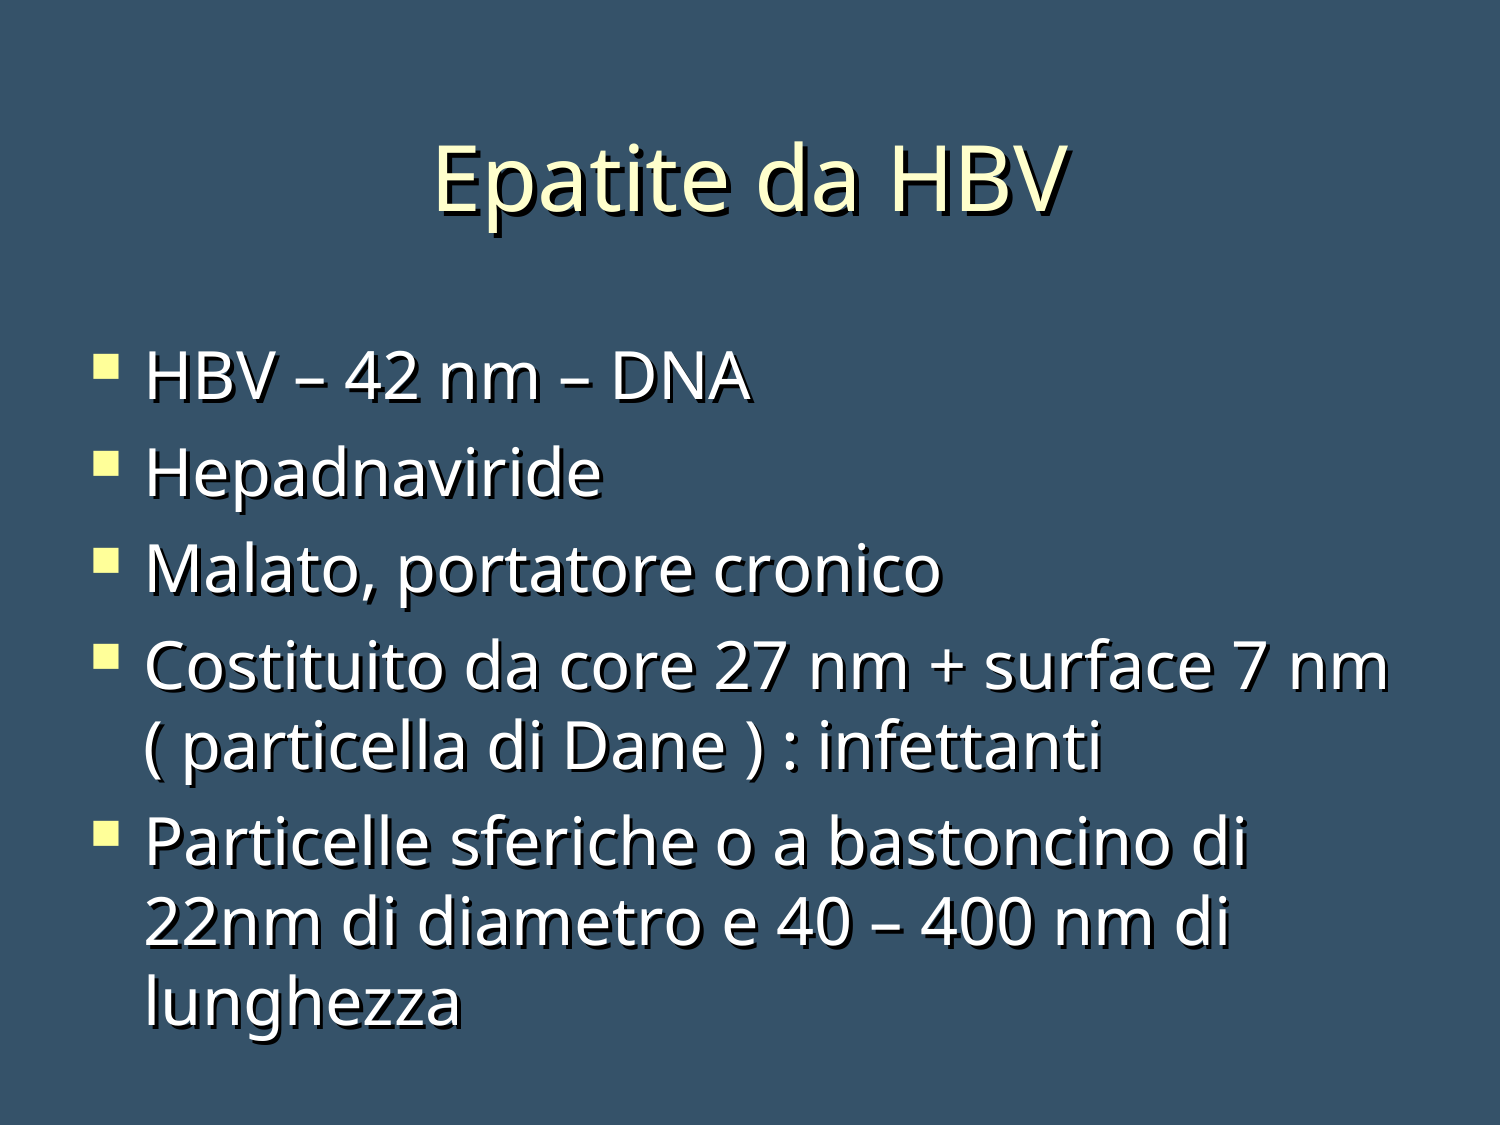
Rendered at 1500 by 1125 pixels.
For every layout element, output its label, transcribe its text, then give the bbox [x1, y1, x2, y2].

text_box Epatite da HBV [75, 62, 1426, 288]
text_box HBV – 42 nm – DNA Hepadnaviride Malato, portatore cronico Costituito da core 27 nm + surface 7 nm ( particella di Dane ) : infettanti Particelle sferiche o a bastoncino di 22nm di diametro e 40 – 400 nm di lunghezza [75, 324, 1426, 1064]
